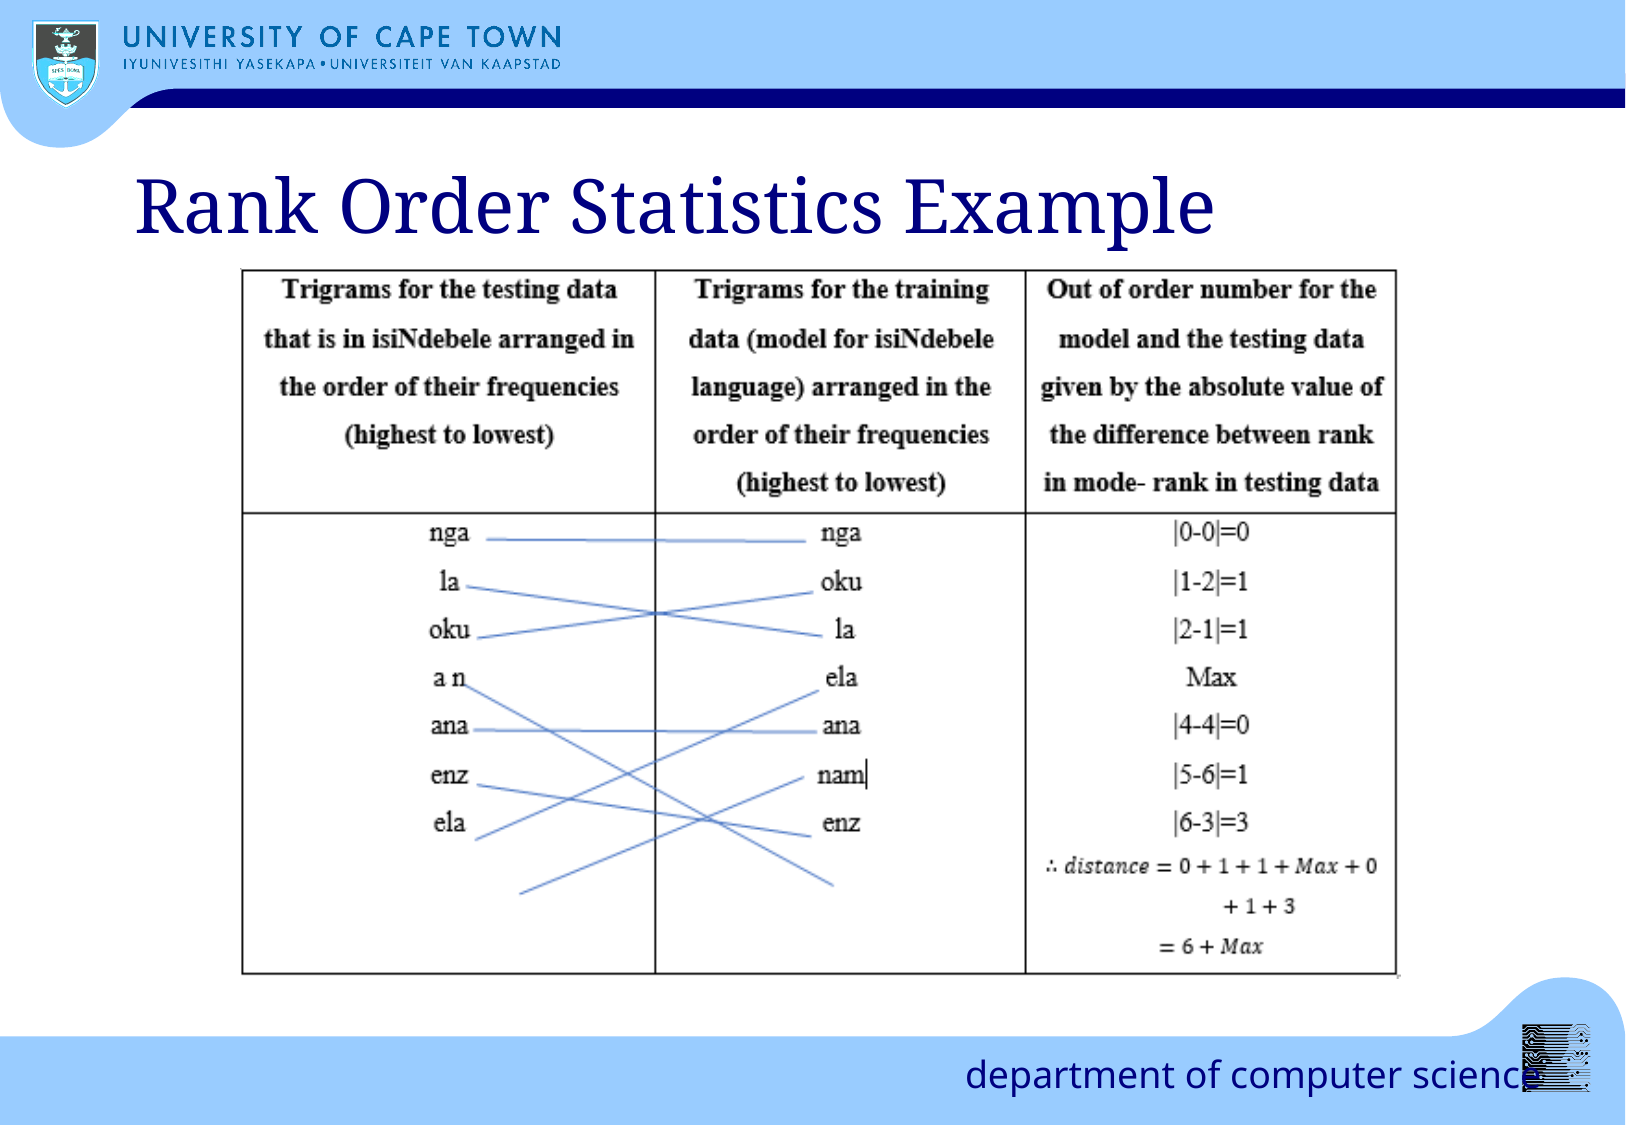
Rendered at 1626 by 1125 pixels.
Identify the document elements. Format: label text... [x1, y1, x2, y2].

picture [240, 268, 1401, 979]
picture [1522, 1024, 1591, 1092]
picture [1526, 1070, 1536, 1076]
title Rank Order Statistics Example [134, 140, 1571, 268]
picture [120, 23, 563, 71]
